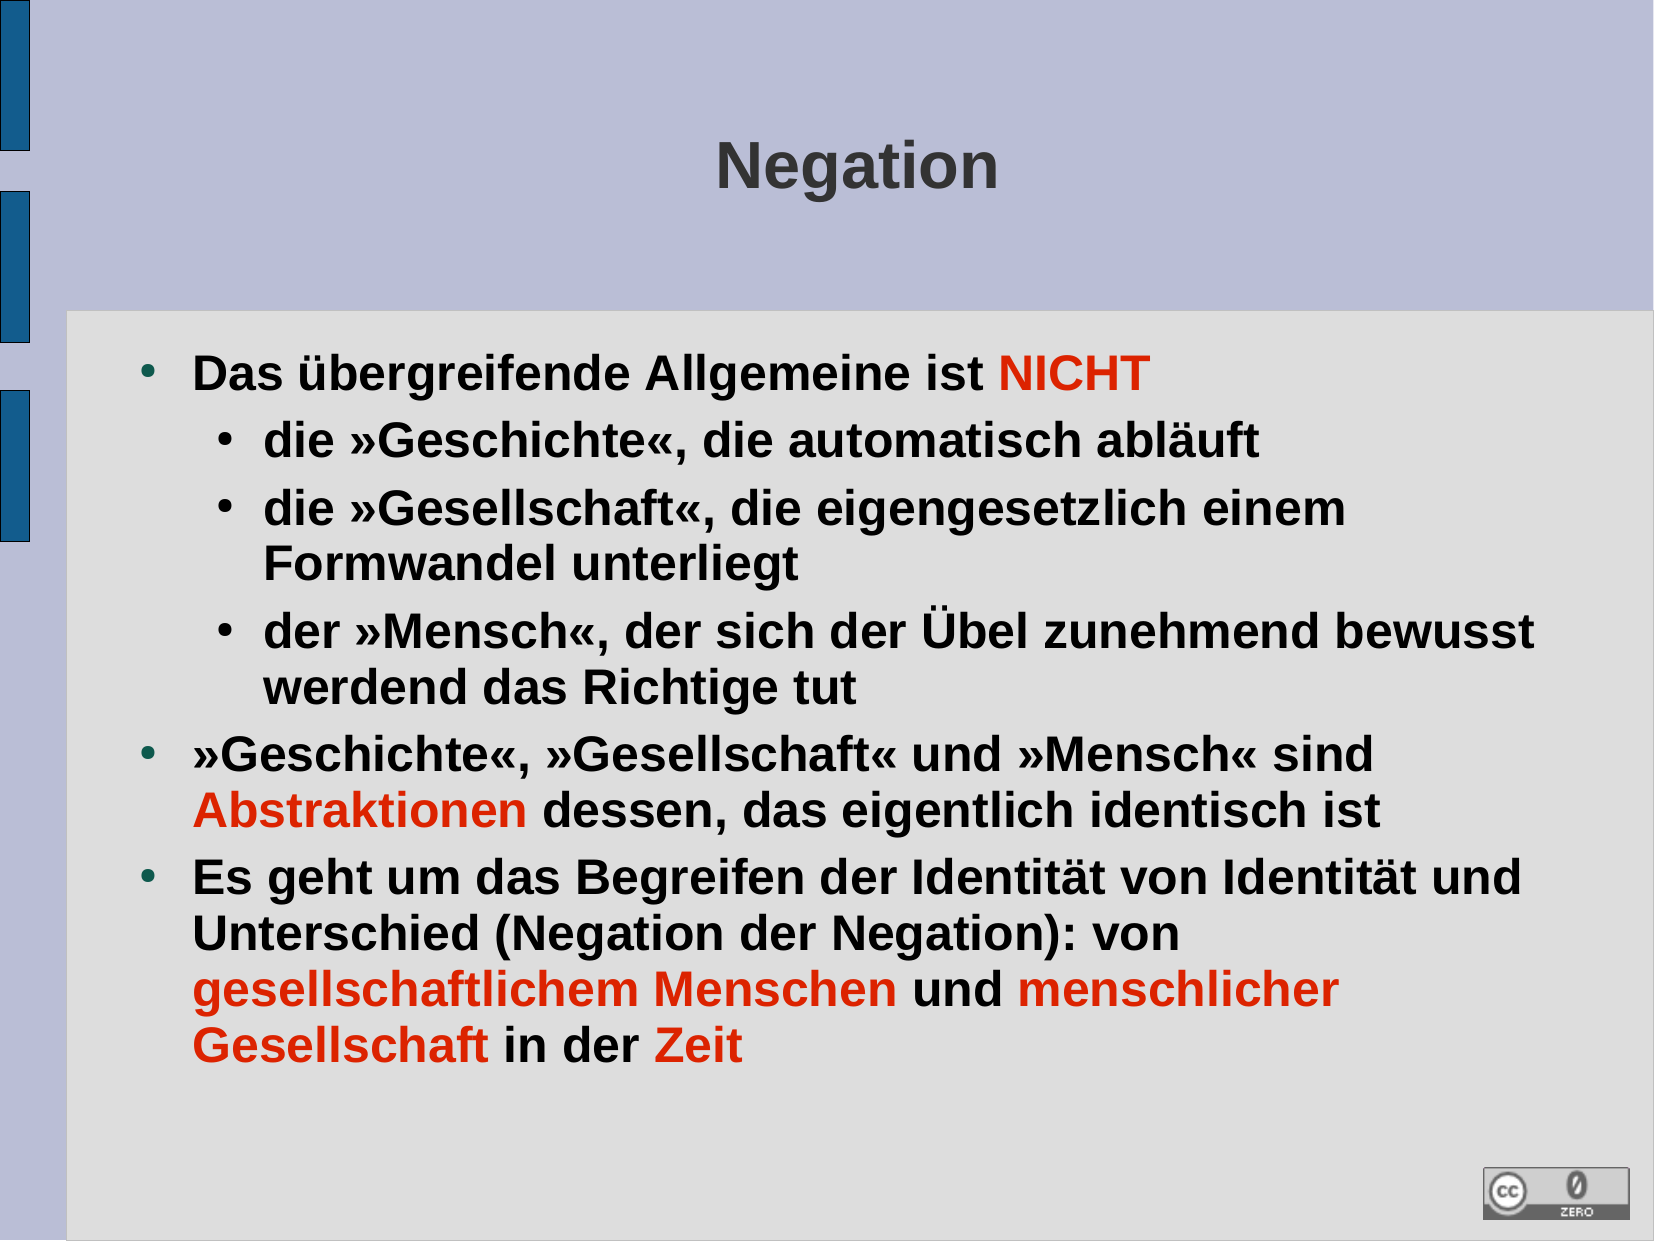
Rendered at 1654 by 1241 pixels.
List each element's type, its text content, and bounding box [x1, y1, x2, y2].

list Das übergreifende Allgemeine ist NICHT die »Geschichte«, die automatisch abläuft die »Gesellschaft«, die eigengesetzlich einem Formwandel unterliegt der »Mensch«, der sich der Übel zunehmend bewusst werdend das Richtige tut »Geschichte«, »Gesellschaft« und »Mensch« sind Abstraktionen dessen, das eigentlich identisch ist Es geht um das Begreifen der Identität von Identität und Unterschied (Negation der Negation): von gesellschaftlichem Menschen und menschlicher Gesellschaft in der Zeit [121, 344, 1595, 1152]
picture [1483, 1167, 1630, 1220]
title Negation [121, 61, 1595, 269]
